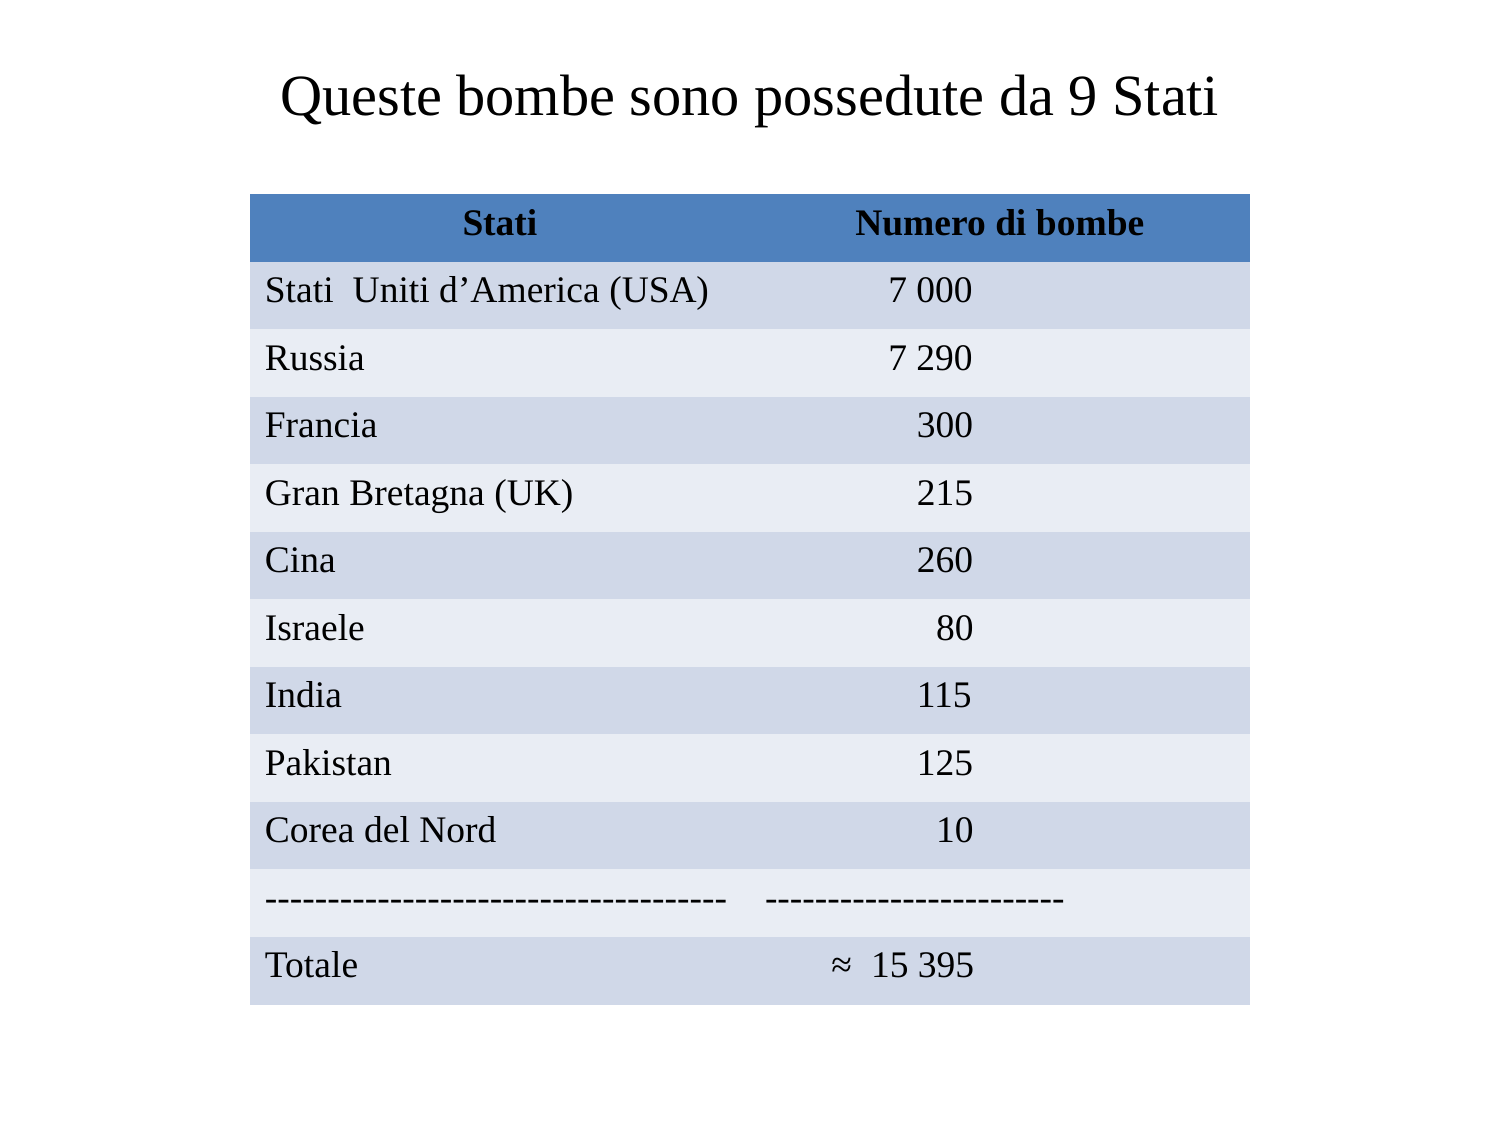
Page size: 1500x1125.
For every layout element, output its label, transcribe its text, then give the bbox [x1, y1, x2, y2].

table_cell Francia [250, 397, 750, 464]
table_cell ≈ 15 395 [750, 937, 1250, 1005]
table_header Stati [250, 194, 750, 262]
table_cell India [250, 667, 750, 734]
table_cell 115 [750, 667, 1250, 734]
table_header Numero di bombe [750, 194, 1250, 262]
table_cell 260 [750, 532, 1250, 599]
table_cell 10 [750, 802, 1250, 869]
table_cell 300 [750, 397, 1250, 464]
table_cell Pakistan [250, 734, 750, 802]
table_cell 125 [750, 734, 1250, 802]
table_cell 80 [750, 599, 1250, 667]
table_cell 7 000 [750, 262, 1250, 329]
table_cell ------------------------------------- [250, 869, 750, 937]
table_cell Cina [250, 532, 750, 599]
table_cell 7 290 [750, 329, 1250, 397]
table_cell Stati Uniti d’America (USA) [250, 262, 750, 329]
table_cell Russia [250, 329, 750, 397]
table_cell ------------------------ [750, 869, 1250, 937]
table_cell 215 [750, 464, 1250, 532]
table_cell Totale [250, 937, 750, 1005]
table_cell Gran Bretagna (UK) [250, 464, 750, 532]
list Queste bombe sono possedute da 9 Stati [75, 50, 1425, 1005]
table_cell Israele [250, 599, 750, 667]
table_cell Corea del Nord [250, 802, 750, 869]
